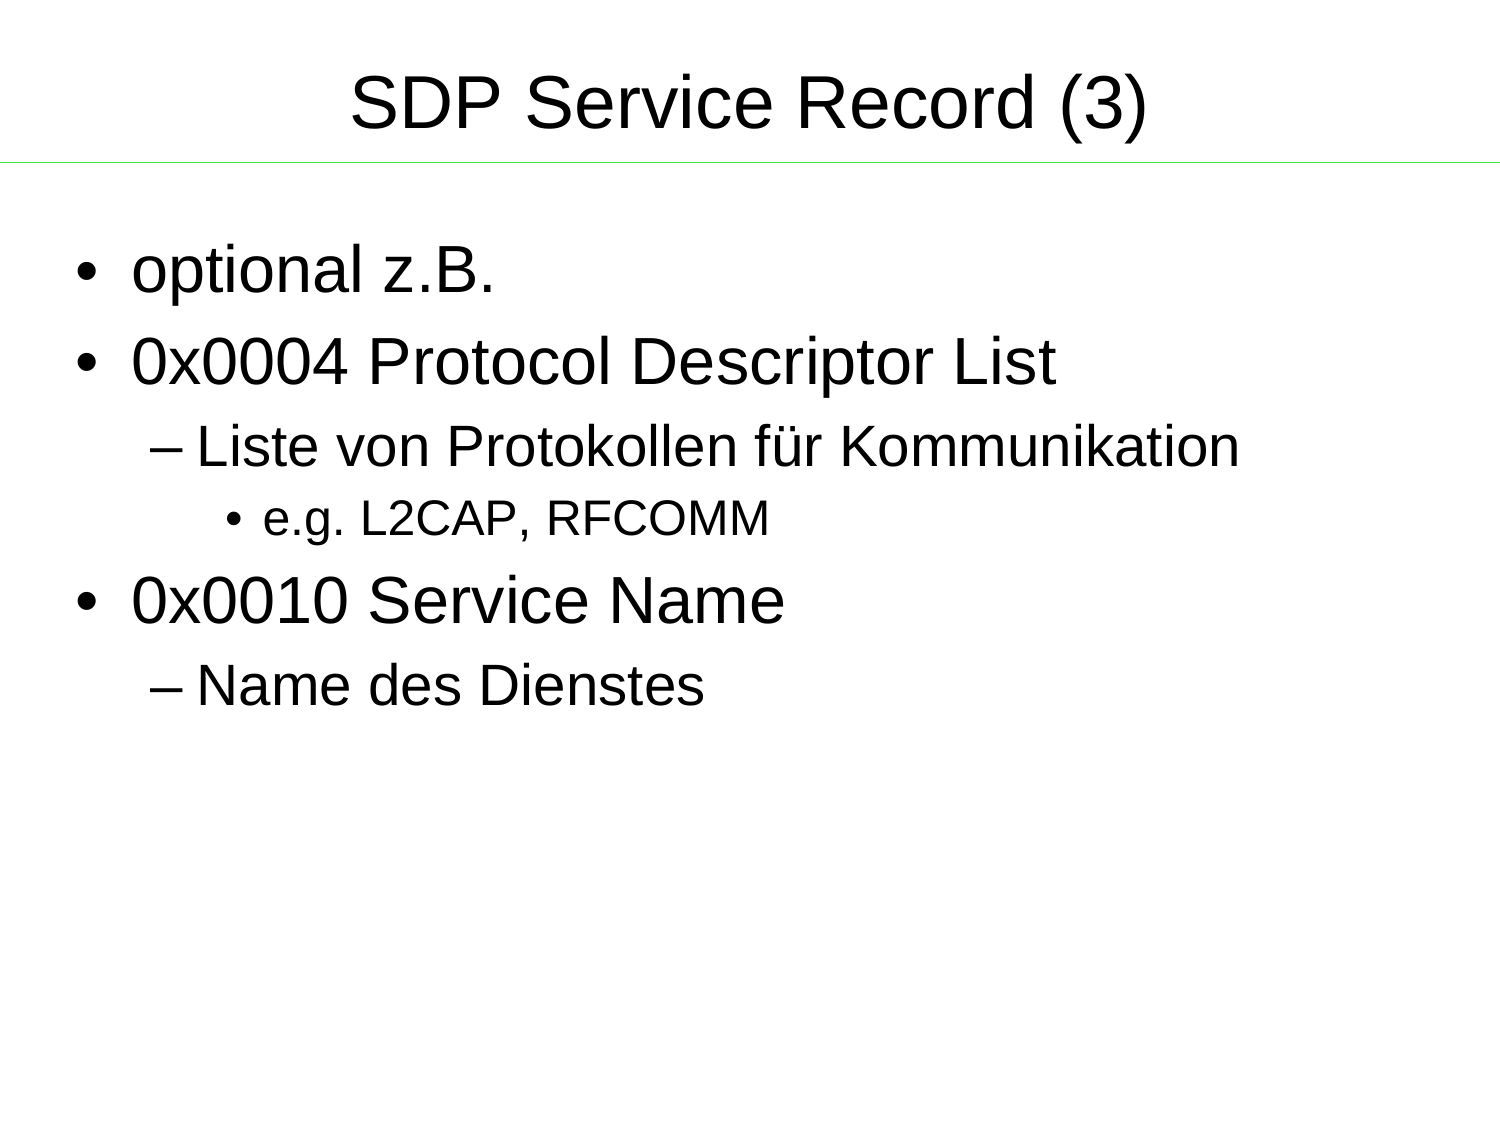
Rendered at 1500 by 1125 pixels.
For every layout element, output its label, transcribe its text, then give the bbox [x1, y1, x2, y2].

title SDP Service Record (3) [75, 49, 1426, 156]
list optional z.B. 0x0004 Protocol Descriptor List Liste von Protokollen für Kommunikation e.g. L2CAP, RFCOMM 0x0010 Service Name Name des Dienstes [75, 232, 1426, 986]
